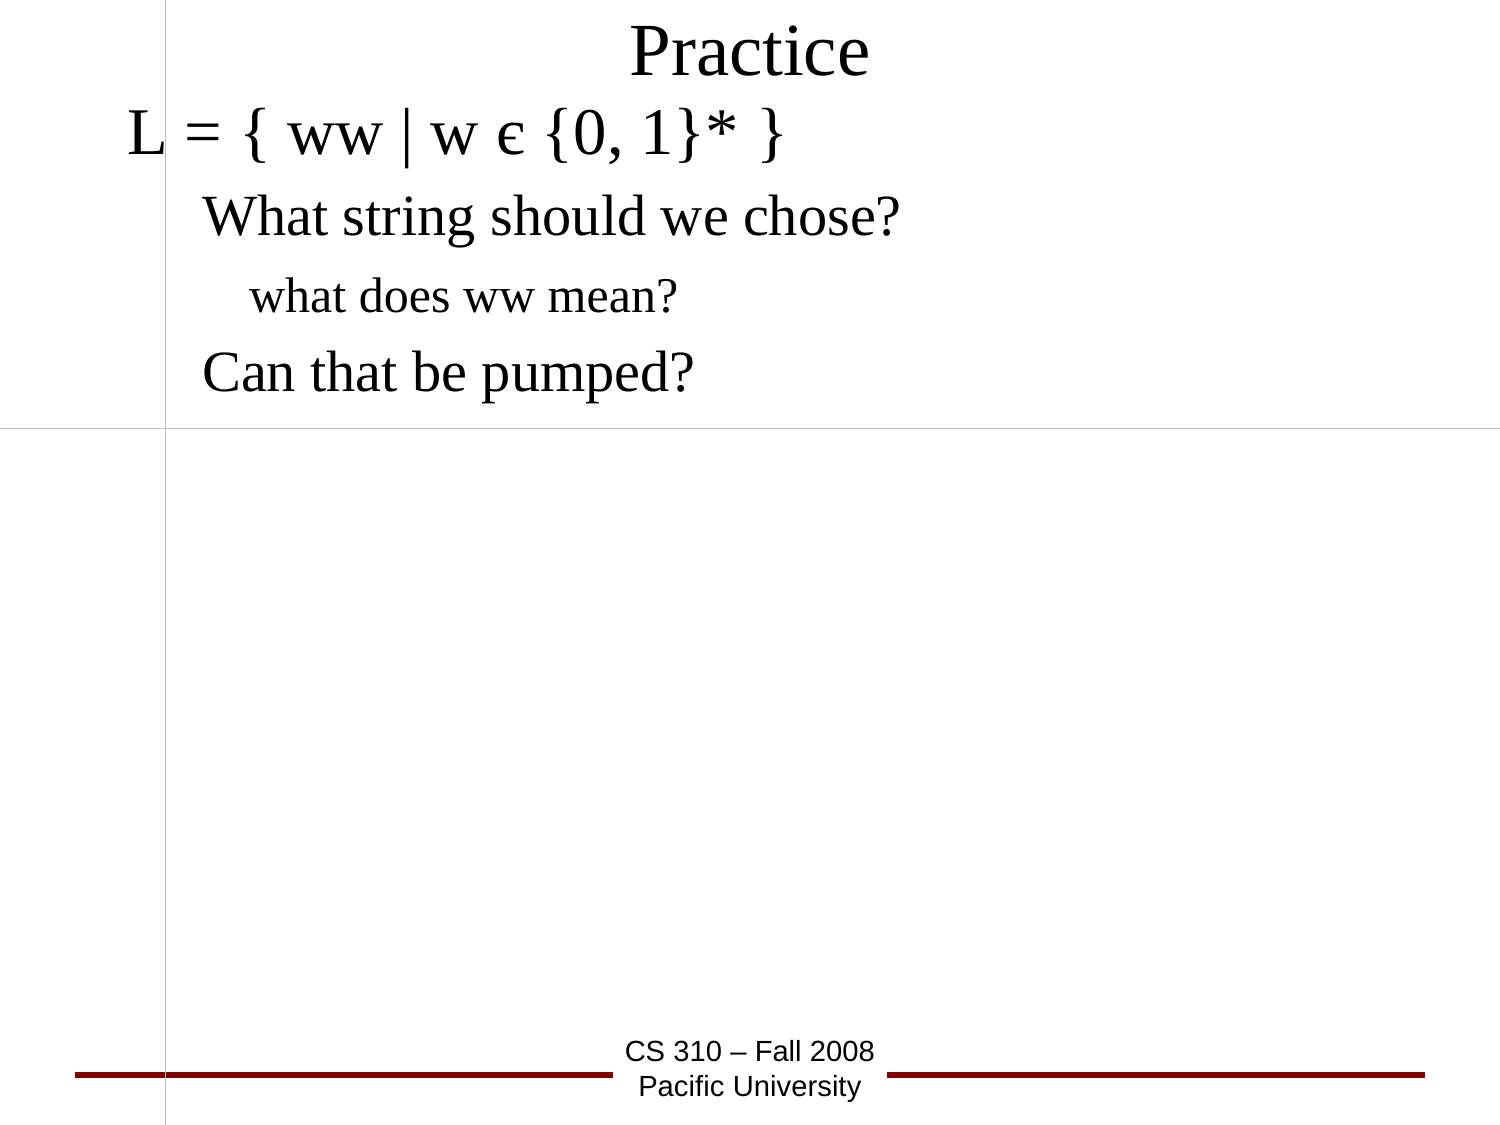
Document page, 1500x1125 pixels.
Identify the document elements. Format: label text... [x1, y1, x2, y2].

list L = { ww | w є {0, 1}* } What string should we chose? what does ww mean? Can that be pumped? [112, 87, 1388, 976]
title Practice [112, 0, 1388, 87]
